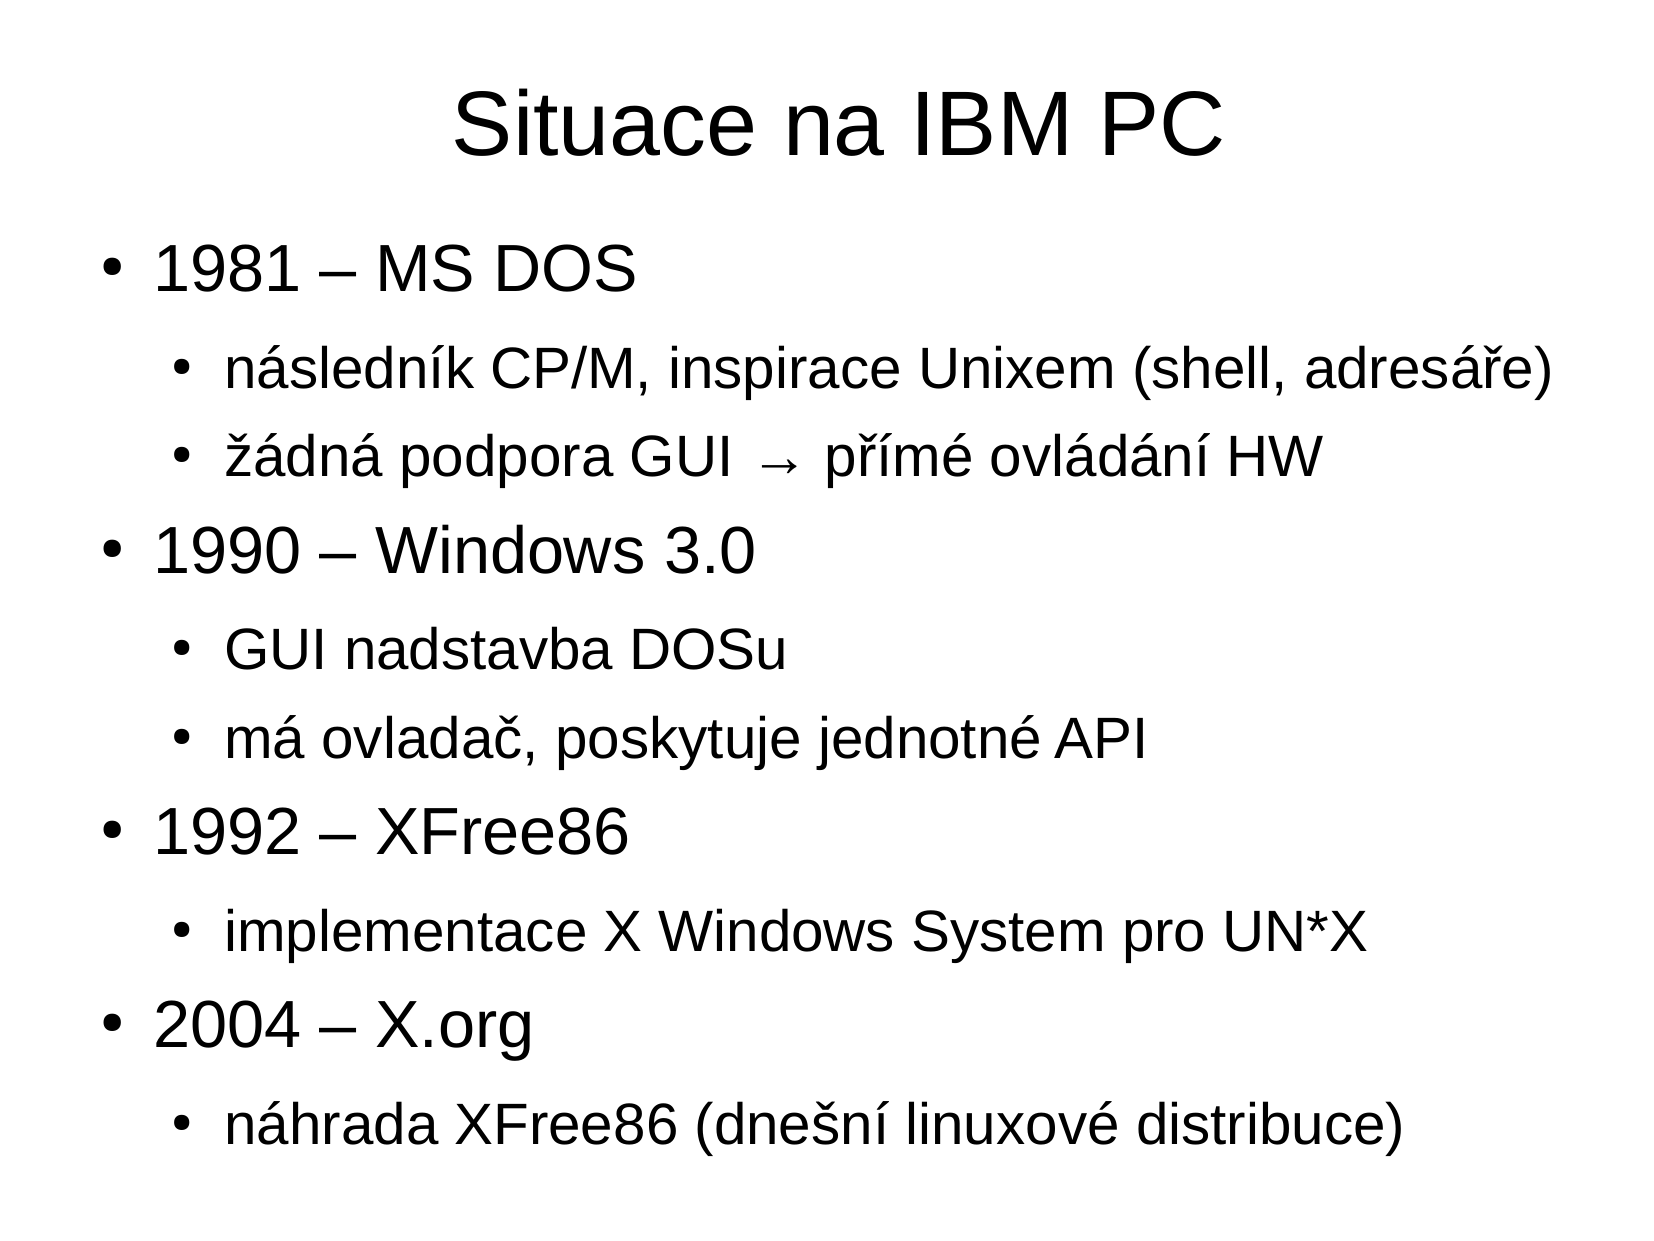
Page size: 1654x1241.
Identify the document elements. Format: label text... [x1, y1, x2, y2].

title Situace na IBM PC [82, 27, 1571, 220]
list 1981 – MS DOS následník CP/M, inspirace Unixem (shell, adresáře) žádná podpora GUI → přímé ovládání HW 1990 – Windows 3.0 GUI nadstavba DOSu má ovladač, poskytuje jednotné API 1992 – XFree86 implementace X Windows System pro UN*X 2004 – X.org náhrada XFree86 (dnešní linuxové distribuce) [82, 231, 1571, 1157]
